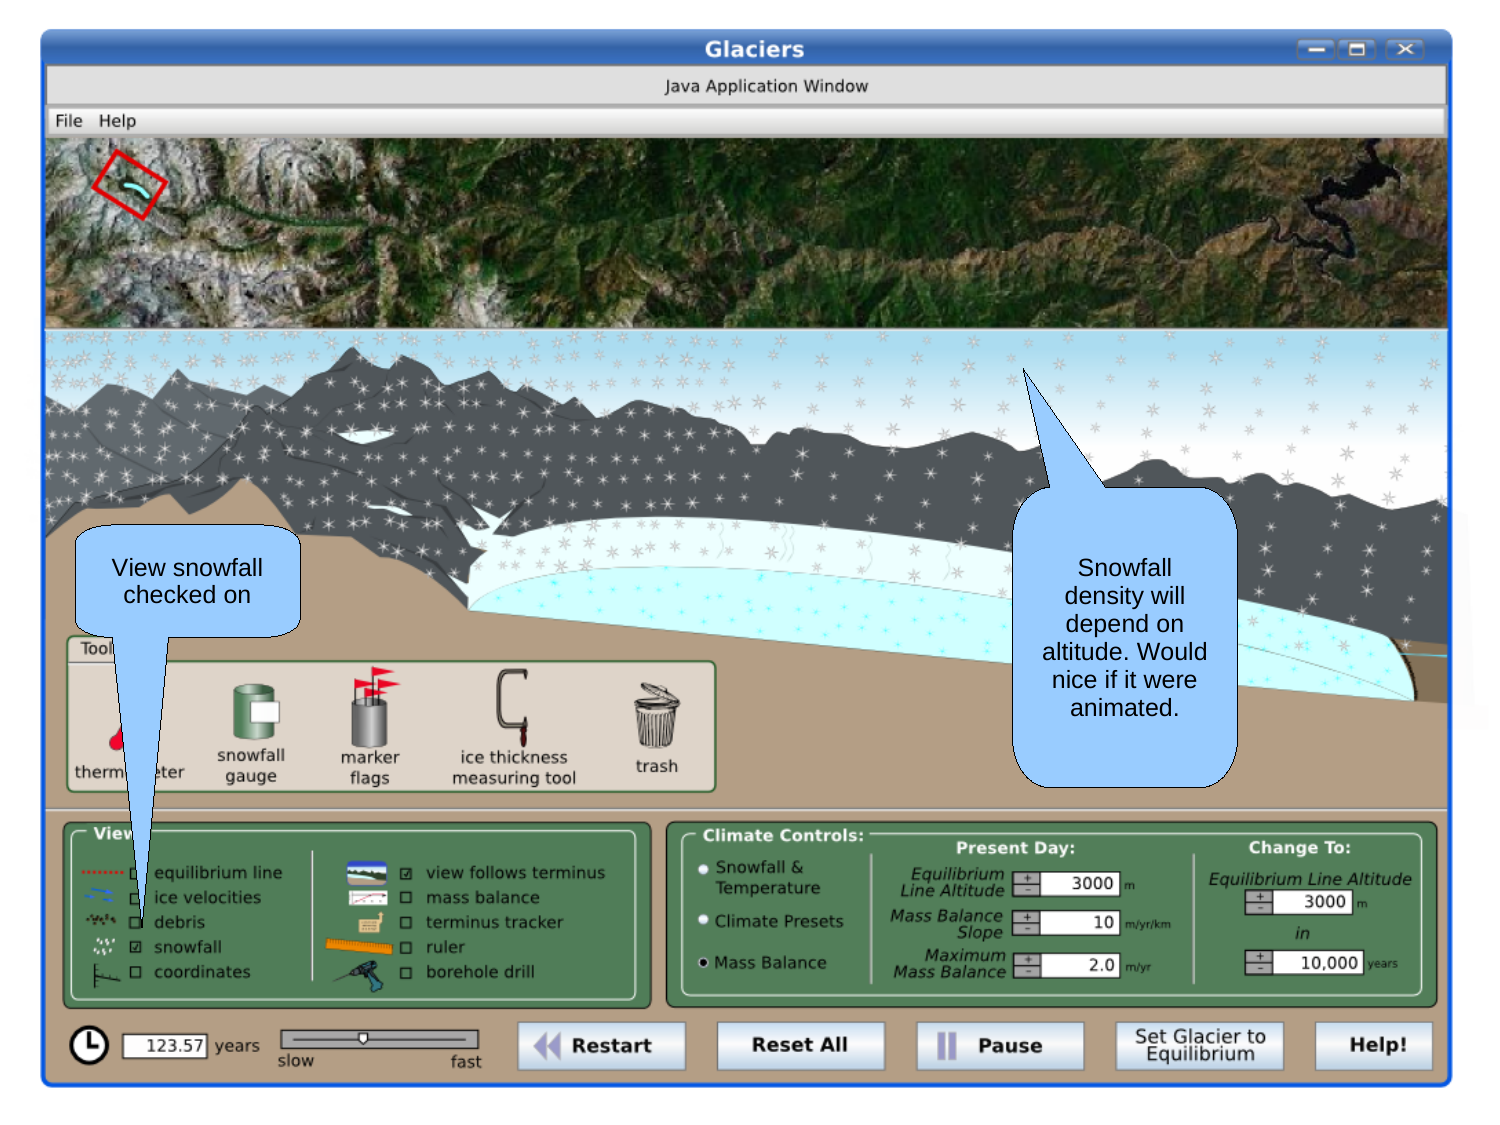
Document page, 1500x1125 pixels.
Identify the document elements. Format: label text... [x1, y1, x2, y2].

picture [6, 0, 1500, 1125]
text_box View snowfall checked on [75, 524, 301, 928]
text_box Snowfall density will depend on altitude. Would nice if it were animated. [1012, 368, 1238, 788]
